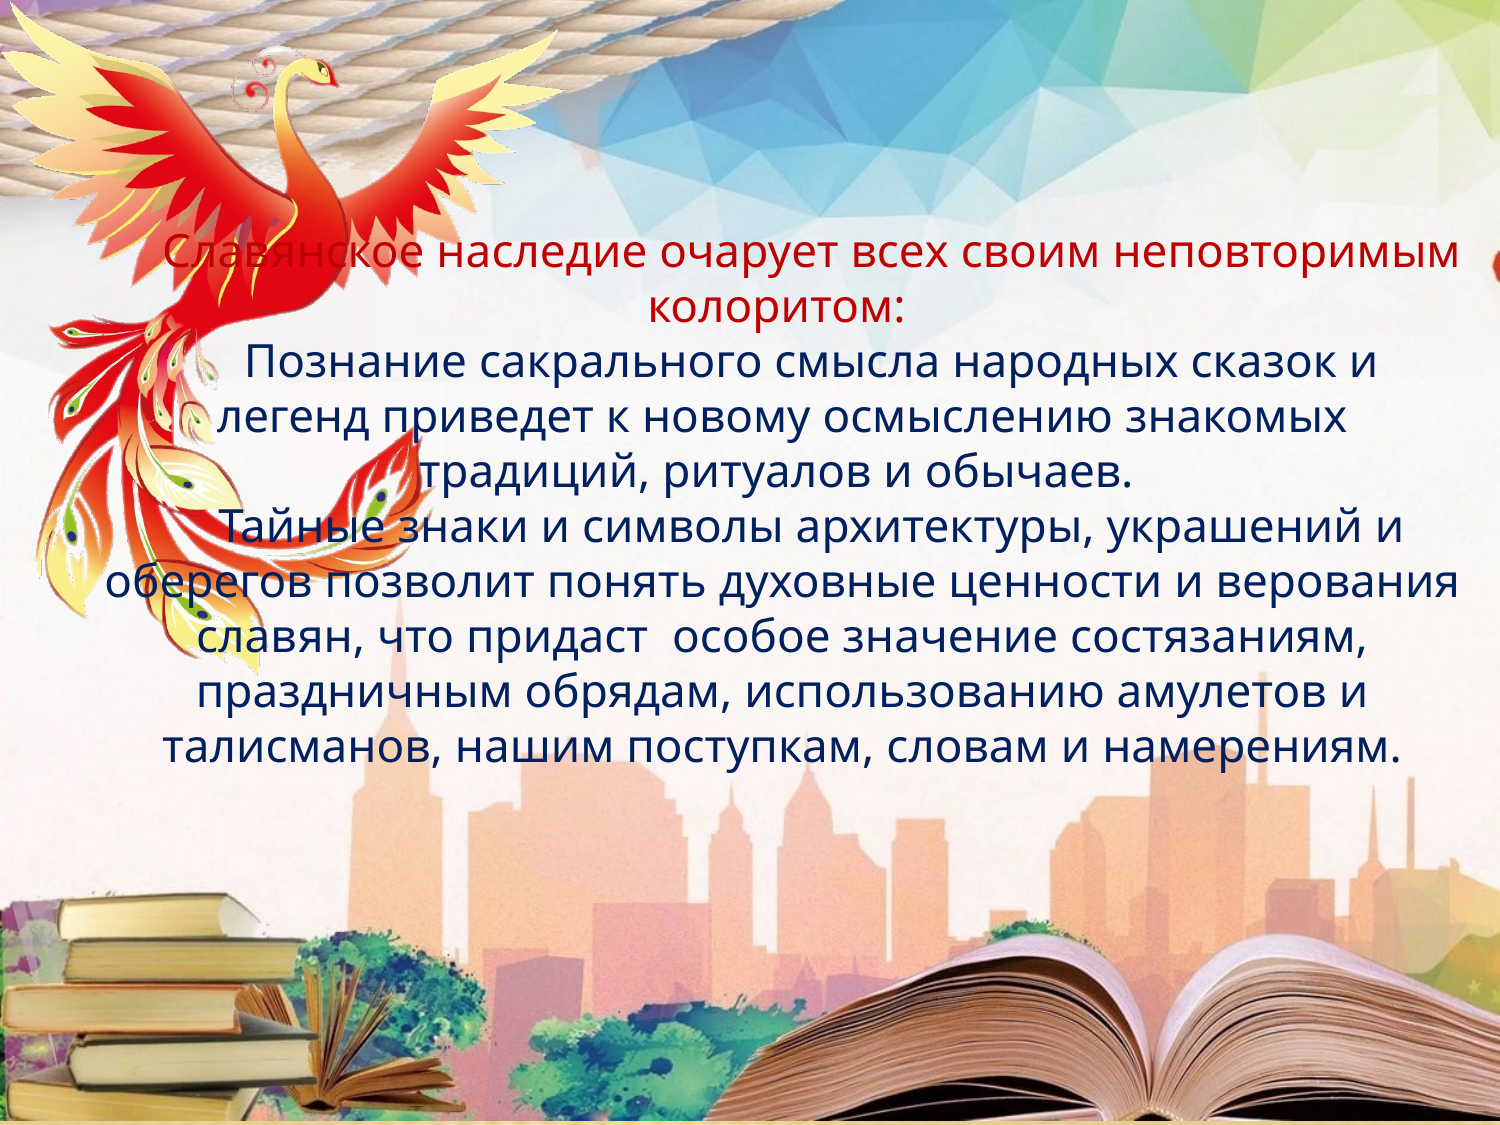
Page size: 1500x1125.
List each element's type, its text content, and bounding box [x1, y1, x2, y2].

text_box Славянское наследие очарует всех своим неповторимым колоритом: Познание сакрального смысла народных сказок и легенд приведет к новому осмыслению знакомых традиций, ритуалов и обычаев. Тайные знаки и символы архитектуры, украшений и оберегов позволит понять духовные ценности и верования славян, что придаст особое значение состязаниям, праздничным обрядам, использованию амулетов и талисманов, нашим поступкам, словам и намерениям. [88, 214, 1477, 849]
picture [0, 0, 1500, 1125]
